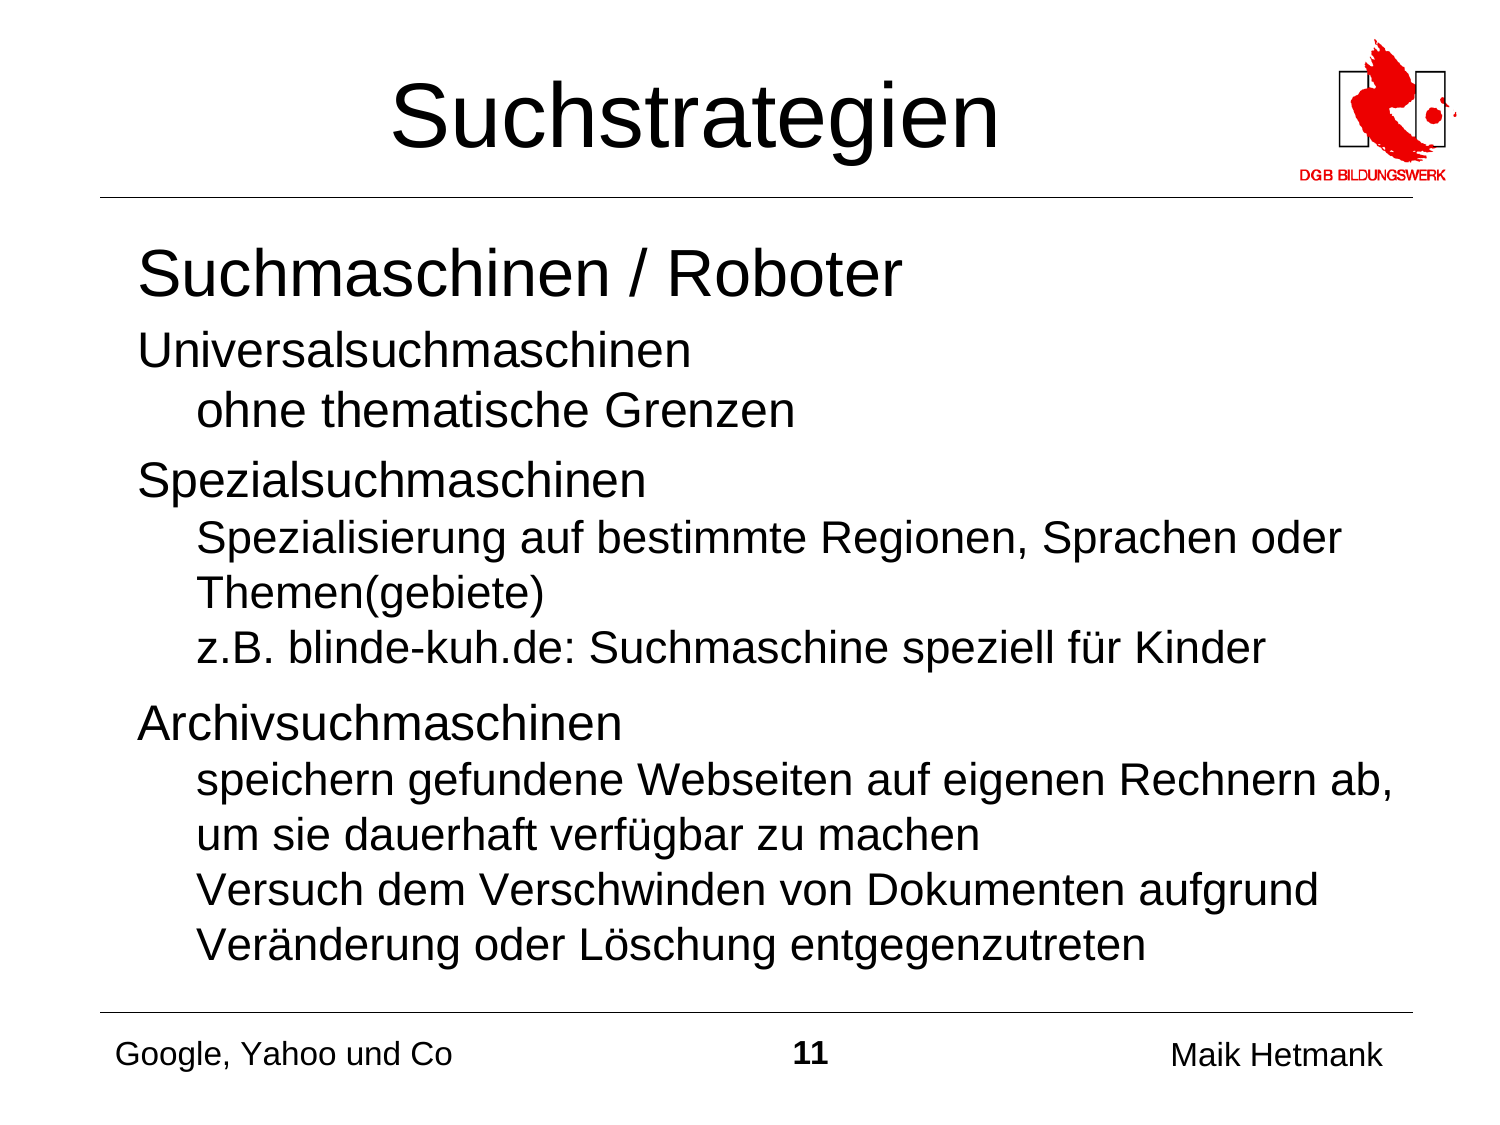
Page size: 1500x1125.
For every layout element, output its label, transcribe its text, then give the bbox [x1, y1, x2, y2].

title Suchstrategien [87, 49, 1305, 175]
text_box Universalsuchmaschinen ohne thematische Grenzen [137, 318, 1334, 435]
text_box Spezialsuchmaschinen Spezialisierung auf bestimmte Regionen, Sprachen oder Themen(gebiete) z.B. blinde-kuh.de: Suchmaschine speziell für Kinder [137, 448, 1407, 669]
text_box Archivsuchmaschinen speichern gefundene Webseiten auf eigenen Rechnern ab, um sie dauerhaft verfügbar zu machen Versuch dem Verschwinden von Dokumenten aufgrund Veränderung oder Löschung entgegenzutreten [137, 690, 1407, 966]
text_box Suchmaschinen / Roboter [137, 230, 1407, 306]
picture [1299, 37, 1457, 181]
